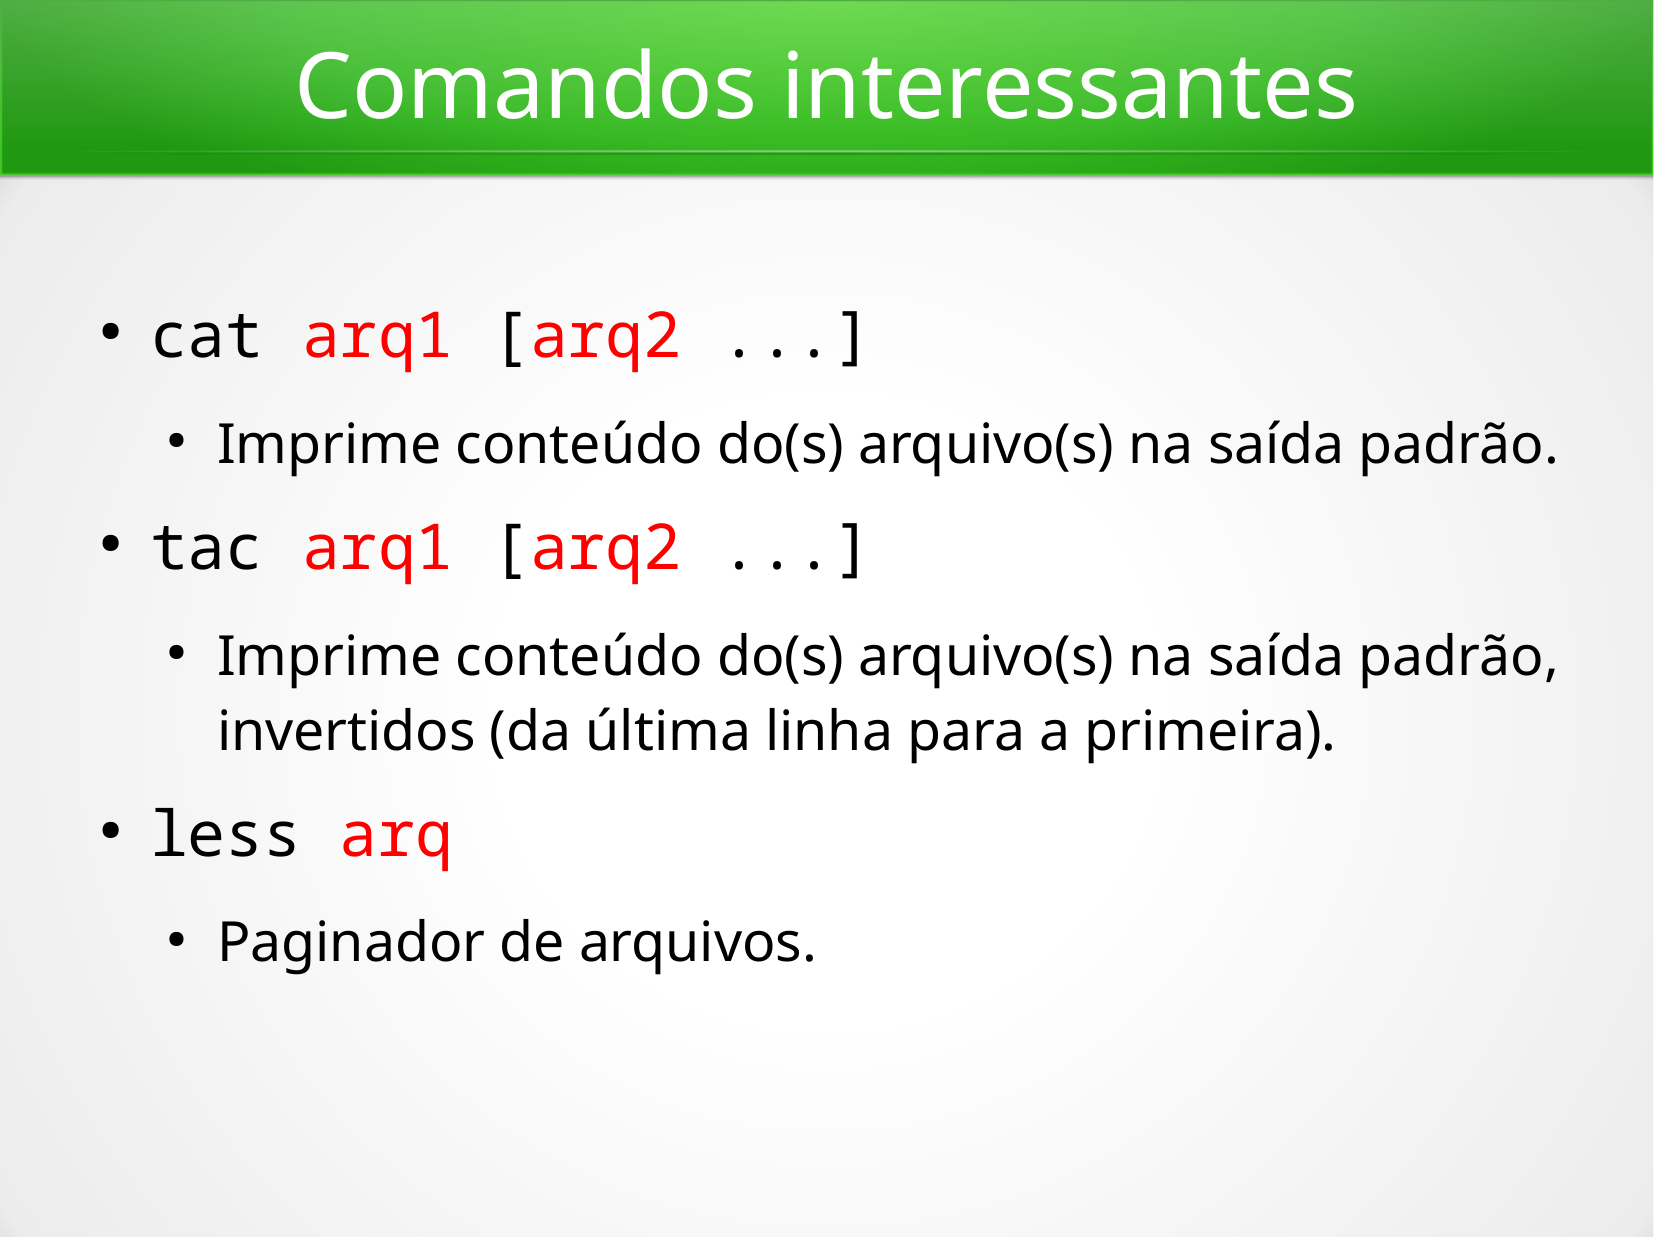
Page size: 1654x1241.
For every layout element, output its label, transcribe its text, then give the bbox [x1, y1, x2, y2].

list cat arq1 [arq2 ...] Imprime conteúdo do(s) arquivo(s) na saída padrão. tac arq1 [arq2 ...] Imprime conteúdo do(s) arquivo(s) na saída padrão, invertidos (da última linha para a primeira). less arq Paginador de arquivos. [82, 290, 1571, 1010]
title Comandos interessantes [82, 11, 1571, 154]
picture [0, 0, 1654, 1237]
